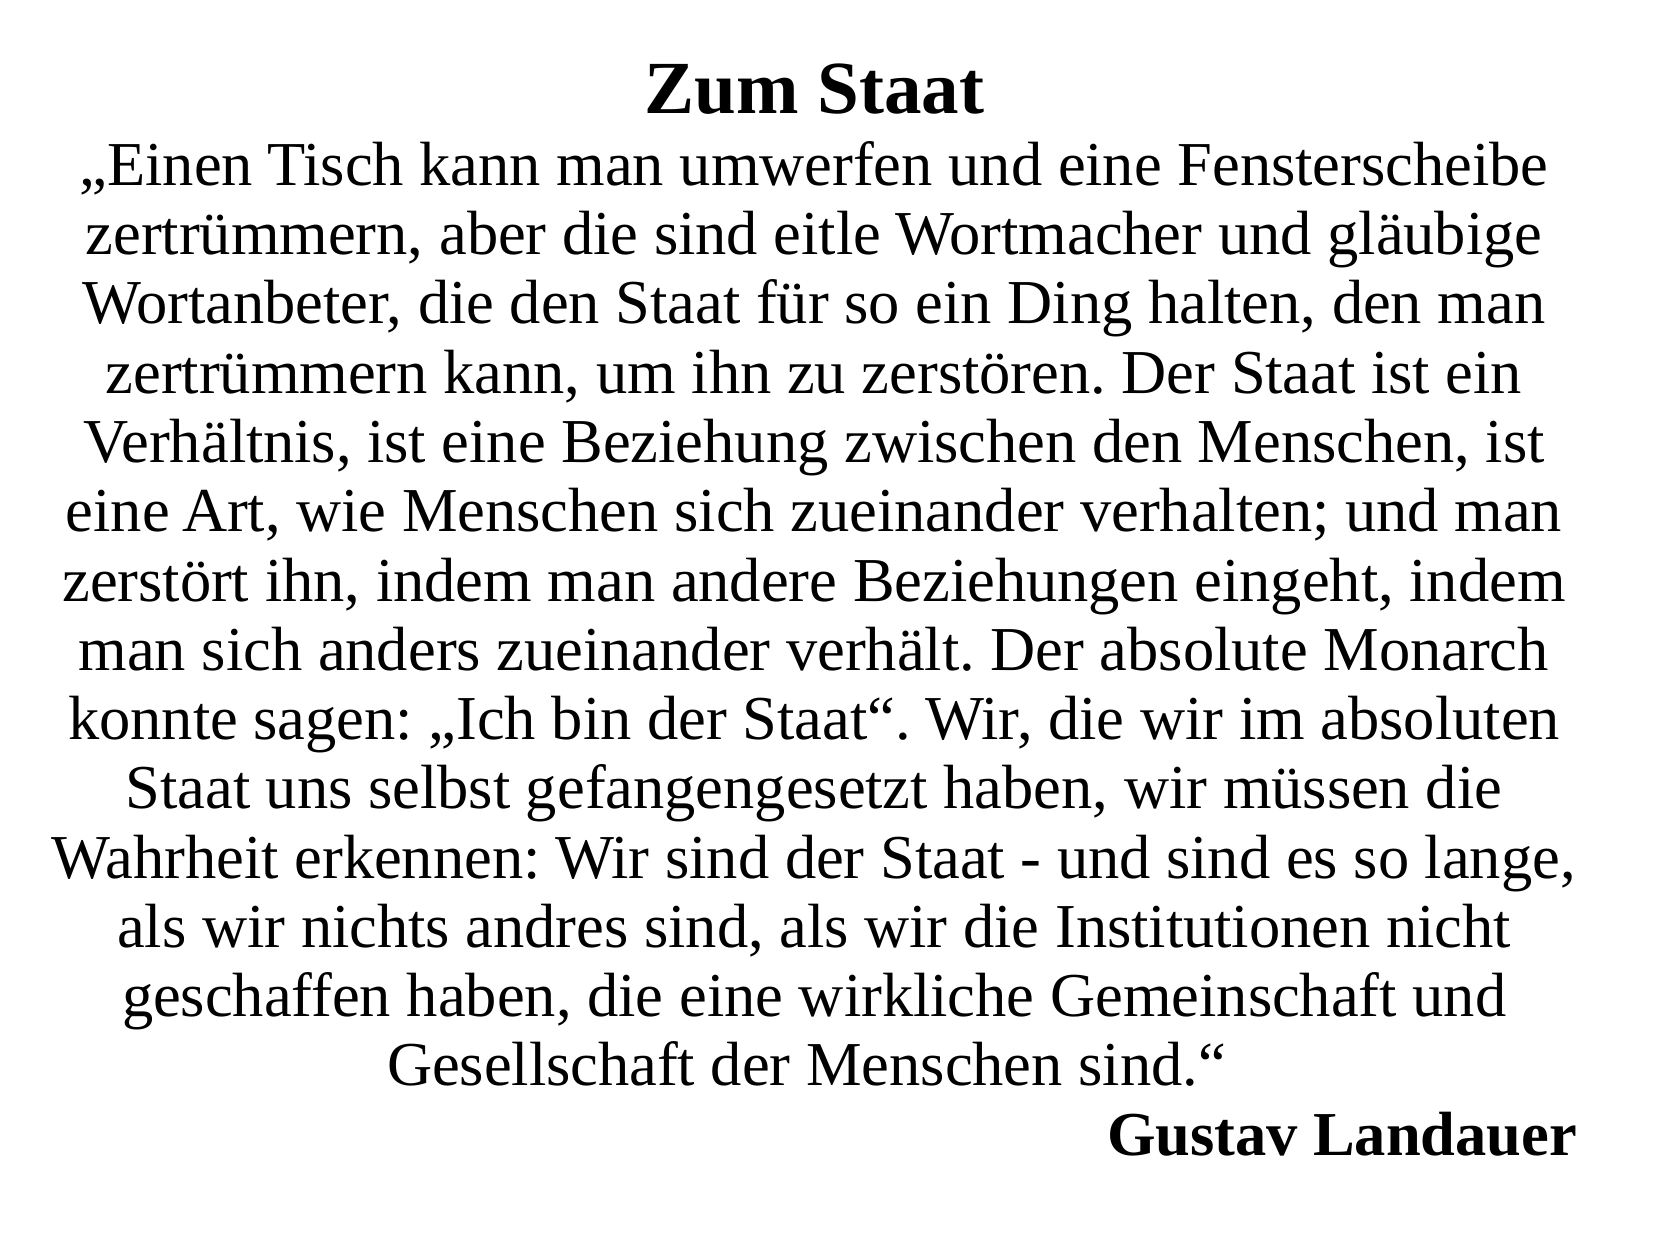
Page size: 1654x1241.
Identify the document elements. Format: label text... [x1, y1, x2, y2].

text_box Zum Staat „Einen Tisch kann man umwerfen und eine Fensterscheibe zertrümmern, aber die sind eitle Wortmacher und gläubige Wortanbeter, die den Staat für so ein Ding halten, den man zertrümmern kann, um ihn zu zerstören. Der Staat ist ein Verhältnis, ist eine Beziehung zwischen den Menschen, ist eine Art, wie Menschen sich zueinander verhalten; und man zerstört ihn, indem man andere Beziehungen eingeht, indem man sich anders zueinander verhält. Der absolute Monarch konnte sagen: „Ich bin der Staat“. Wir, die wir im absoluten Staat uns selbst gefangengesetzt haben, wir müssen die Wahrheit erkennen: Wir sind der Staat - und sind es so lange, als wir nichts andres sind, als wir die Institutionen nicht geschaffen haben, die eine wirkliche Gemeinschaft und Gesellschaft der Menschen sind.“ Gustav Landauer [37, 39, 1620, 1177]
